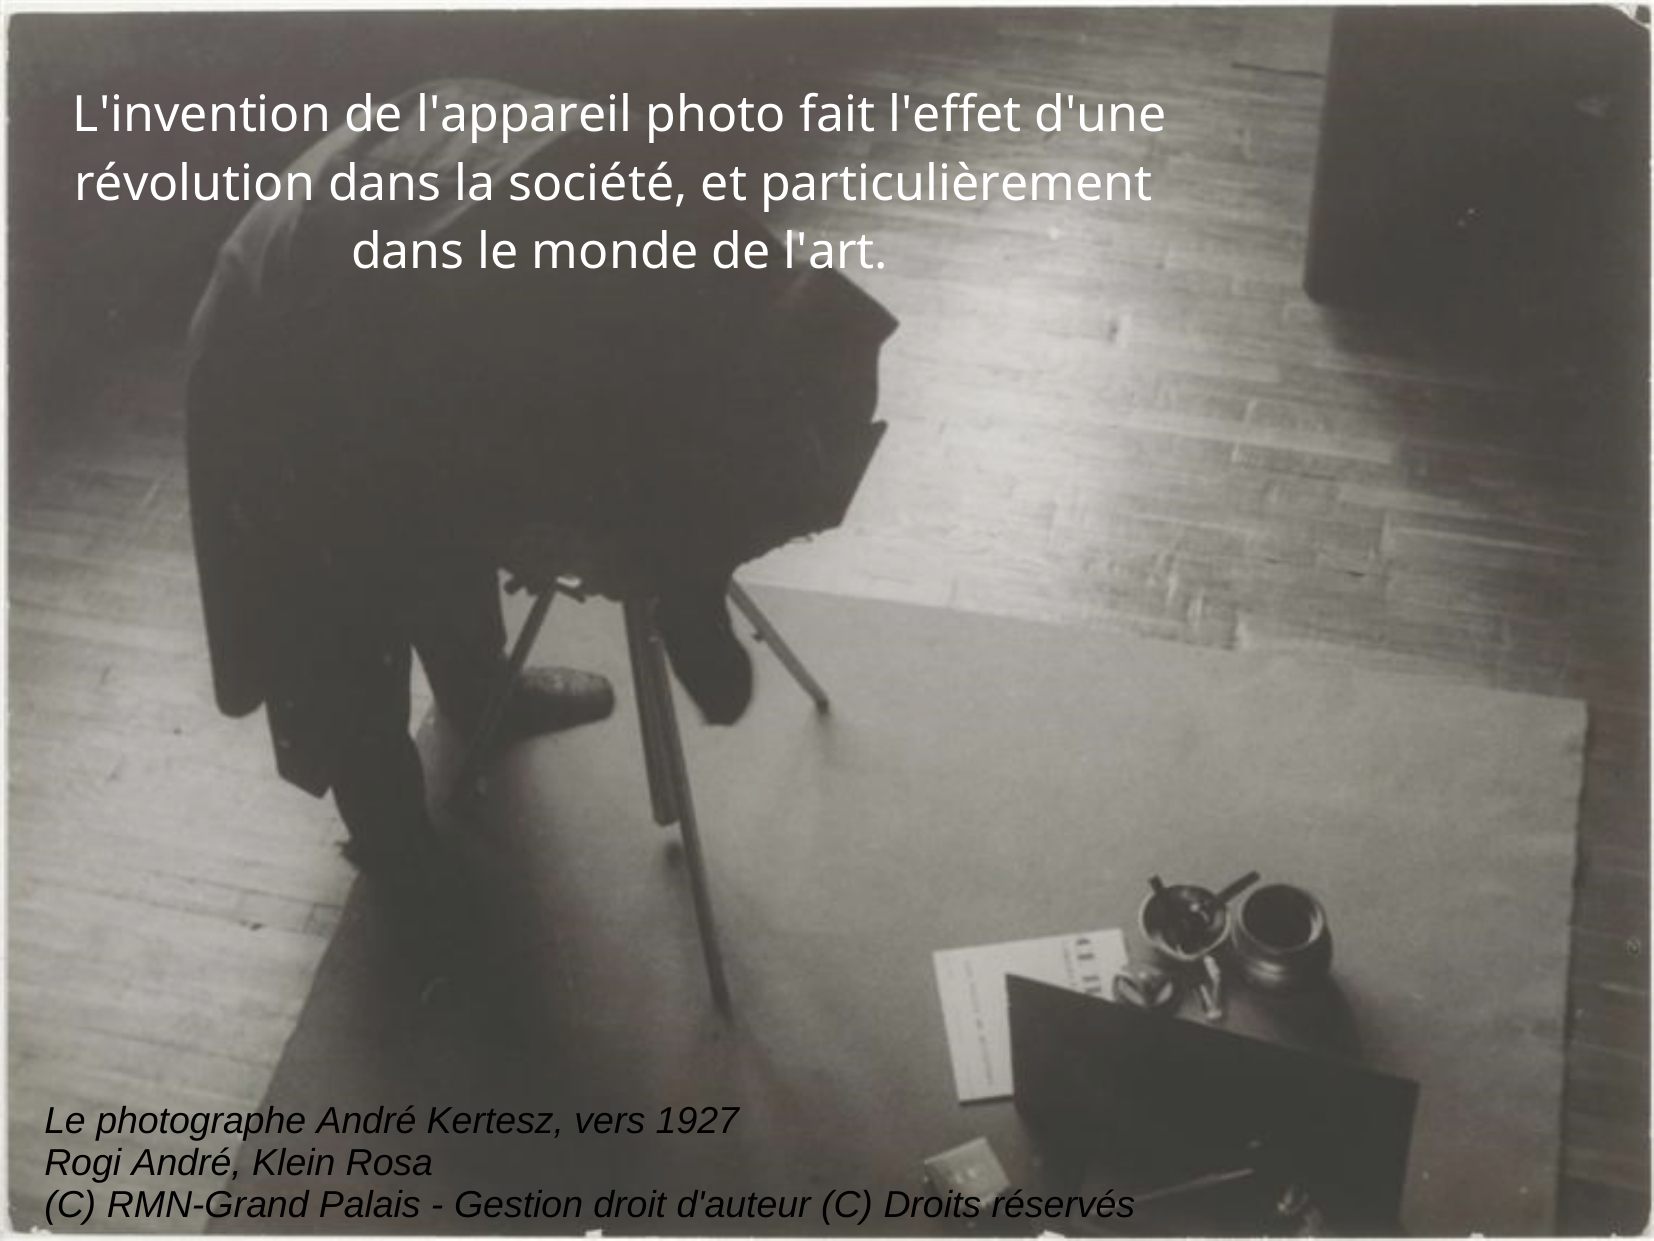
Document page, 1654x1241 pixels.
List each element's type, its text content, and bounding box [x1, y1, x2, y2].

text_box L'invention de l'appareil photo fait l'effet d'une révolution dans la société, et particulièrement dans le monde de l'art. [29, 71, 1211, 296]
picture [0, 0, 1654, 1241]
text_box Le photographe André Kertesz, vers 1927 Rogi André, Klein Rosa (C) RMN-Grand Palais - Gestion droit d'auteur (C) Droits réservés [29, 1092, 1329, 1234]
